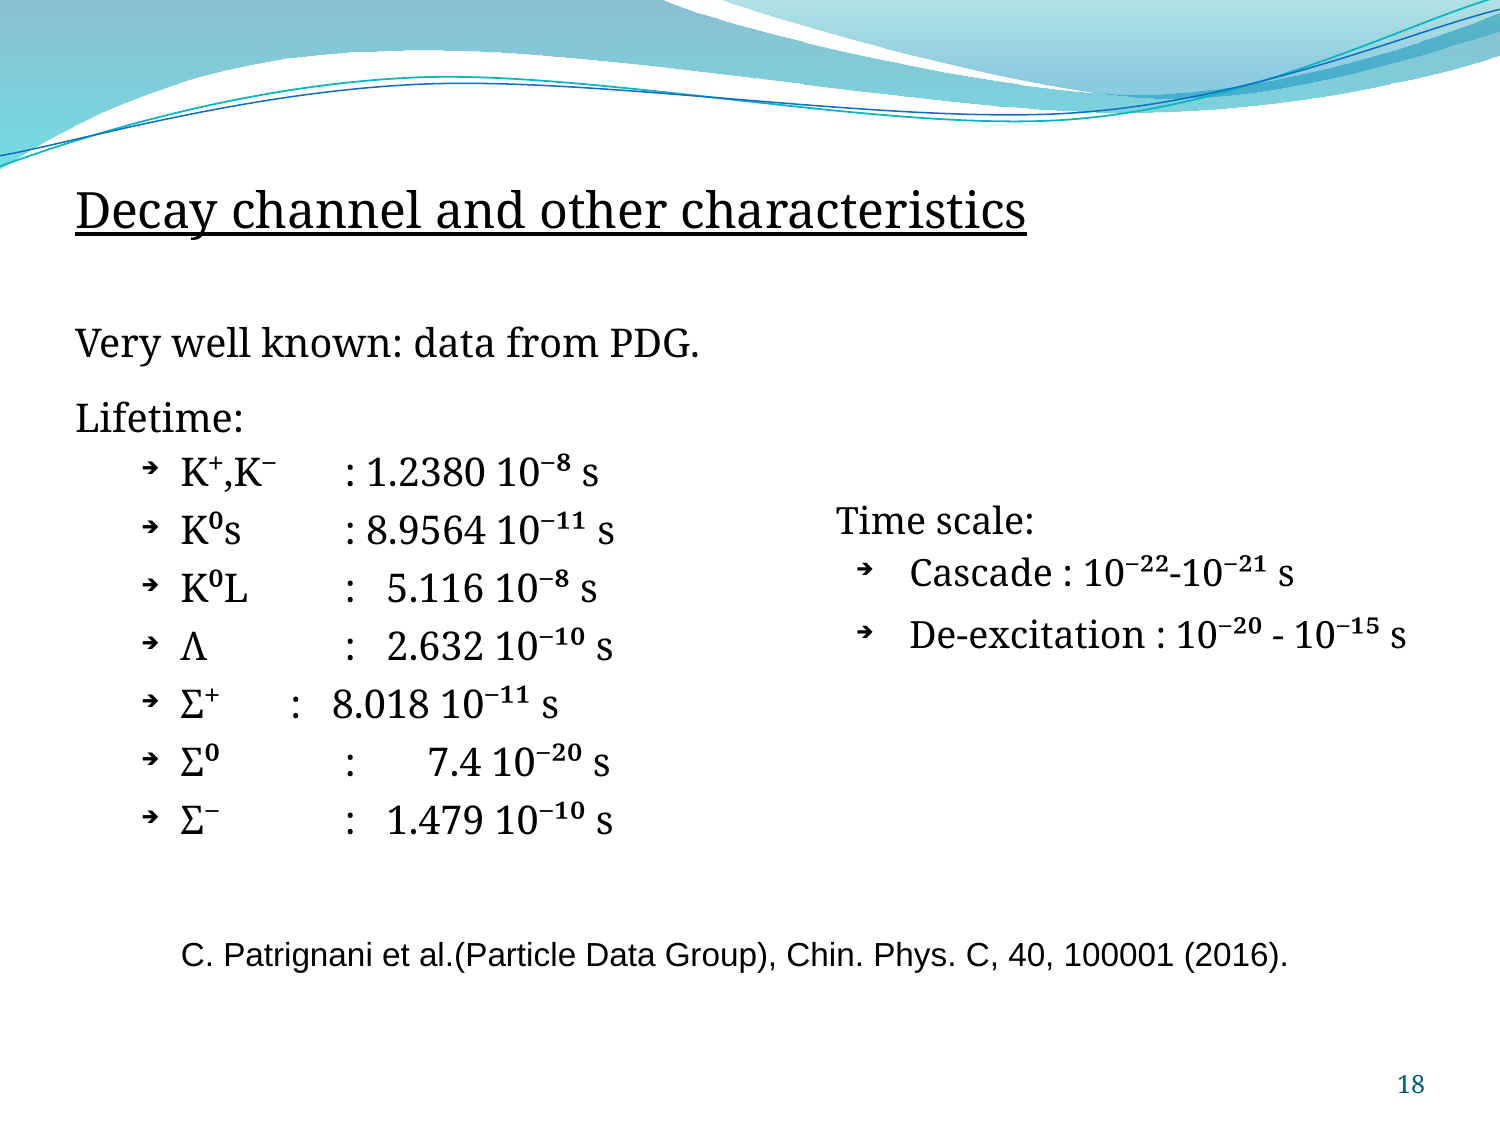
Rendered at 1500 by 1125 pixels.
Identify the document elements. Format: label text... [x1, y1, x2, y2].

list Time scale: Cascade : 10⁻²²-10⁻²¹ s De-excitation : 10⁻²⁰ - 10⁻¹⁵ s [765, 495, 1471, 691]
text_box C. Patrignani et al.(Particle Data Group), Chin. Phys. C, 40, 100001 (2016). [166, 928, 1334, 1018]
title Decay channel and other characteristics [75, 115, 1425, 303]
list Very well known: data from PDG. Lifetime: K⁺,K⁻ : 1.2380 10⁻⁸ s K⁰s : 8.9564 10⁻¹¹ s K⁰L : 5.116 10⁻⁸ s Λ : 2.632 10⁻¹⁰ s Σ⁺ : 8.018 10⁻¹¹ s Σ⁰ : 7.4 10⁻²⁰ s Σ⁻ : 1.479 10⁻¹⁰ s [75, 314, 1456, 856]
